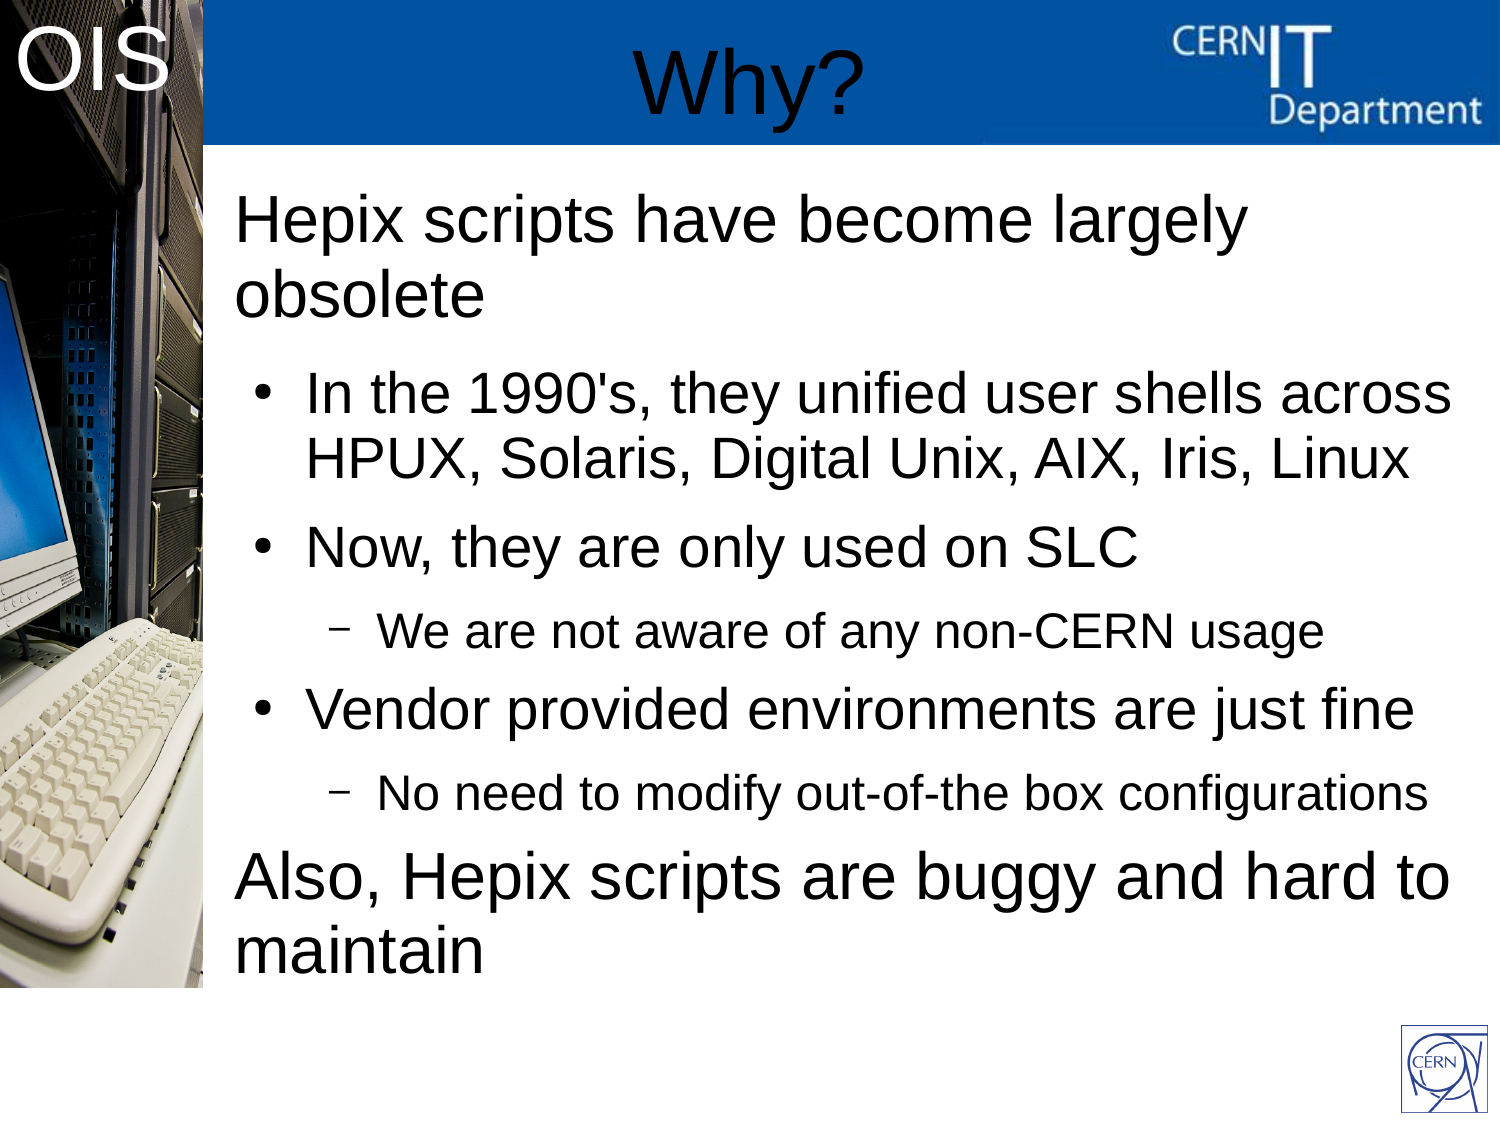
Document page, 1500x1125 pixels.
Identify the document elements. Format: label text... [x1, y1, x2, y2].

picture [1401, 1093, 1488, 1113]
picture [0, 0, 163, 988]
list Hepix scripts have become largely obsolete In the 1990's, they unified user shells across HPUX, Solaris, Digital Unix, AIX, Iris, Linux Now, they are only used on SLC We are not aware of any non-CERN usage Vendor provided environments are just fine No need to modify out-of-the box configurations Also, Hepix scripts are buggy and hard to maintain [163, 181, 1500, 1093]
picture [1388, 0, 1500, 145]
title Why? [112, 0, 1388, 204]
